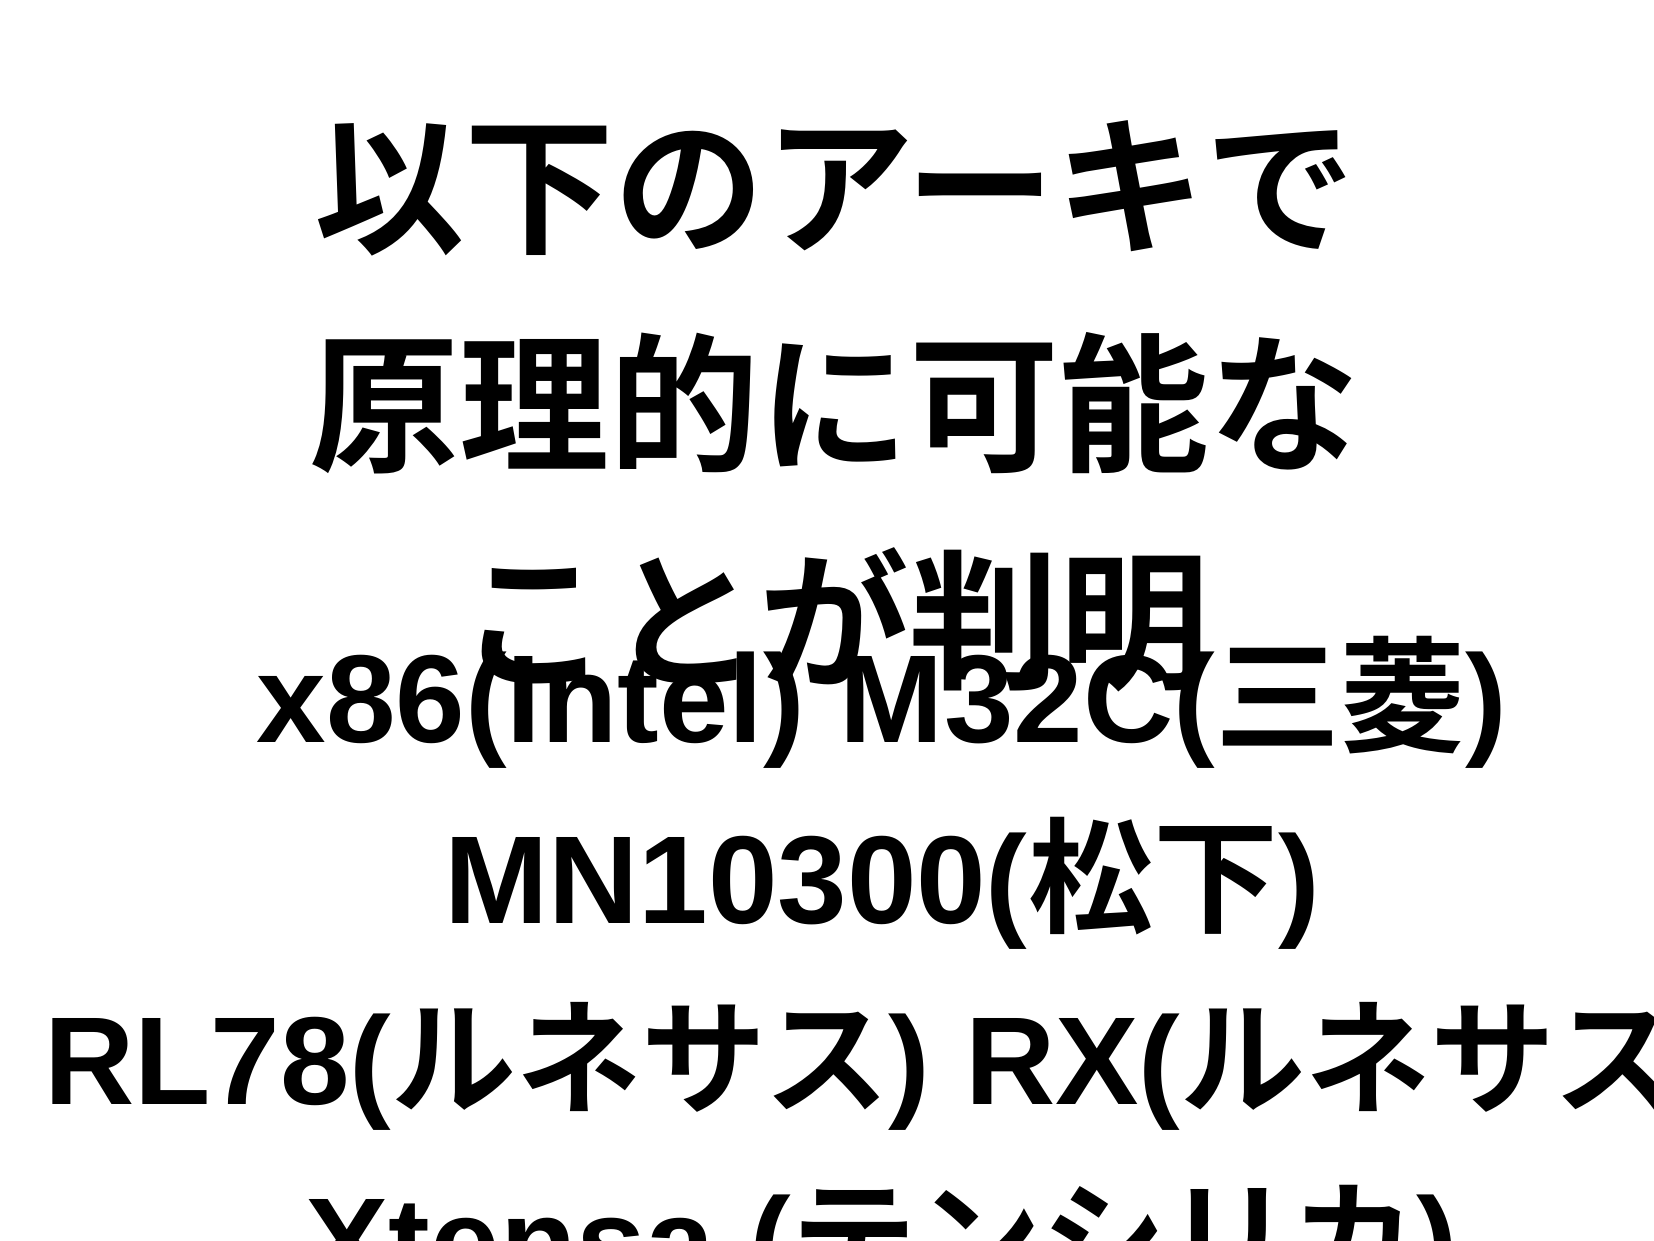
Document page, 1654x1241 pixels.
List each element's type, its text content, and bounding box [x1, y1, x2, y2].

text_box 以下のアーキで 原理的に可能な ことが判明 [295, 61, 1406, 562]
text_box x86(Intel) M32C(三菱) MN10300(松下) RL78(ルネサス) RX(ルネサス) Xtensa (テンシリカ) [29, 590, 1627, 1165]
